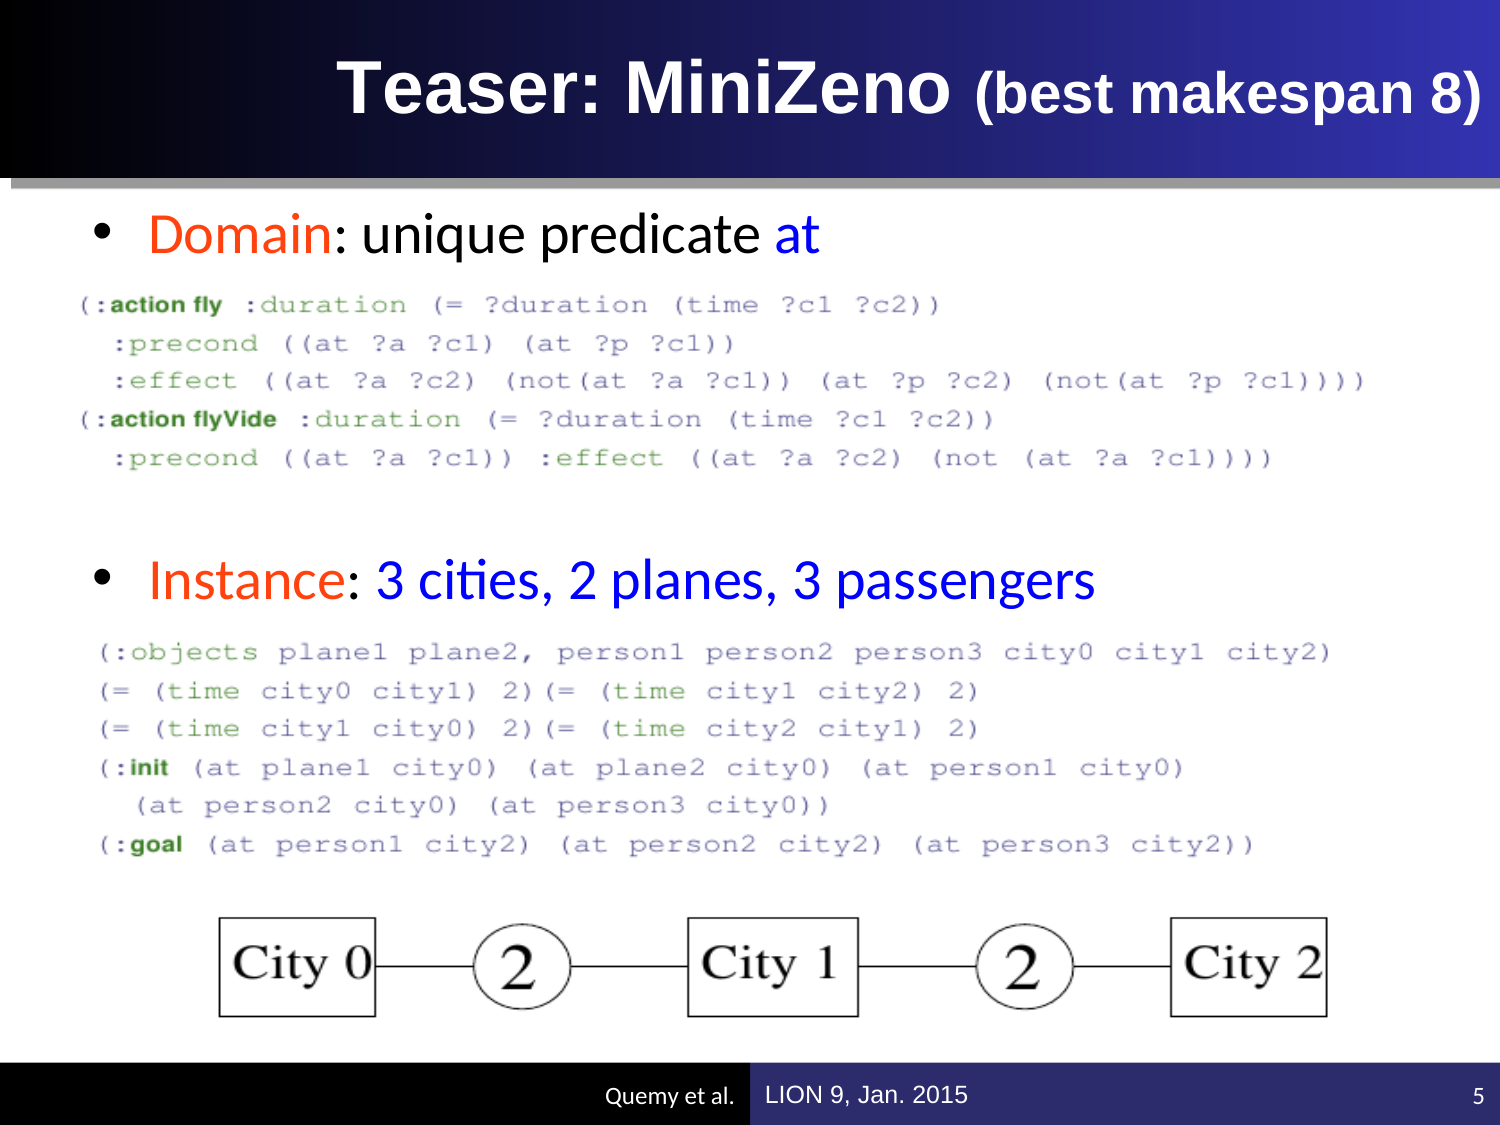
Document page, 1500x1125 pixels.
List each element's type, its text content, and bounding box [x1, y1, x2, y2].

picture [76, 633, 1412, 1041]
picture [76, 286, 1390, 487]
list Domain: unique predicate at Instance: 3 cities, 2 planes, 3 passengers [77, 187, 1428, 1125]
text_box Teaser: MiniZeno (best makespan 8) [322, 31, 1500, 137]
